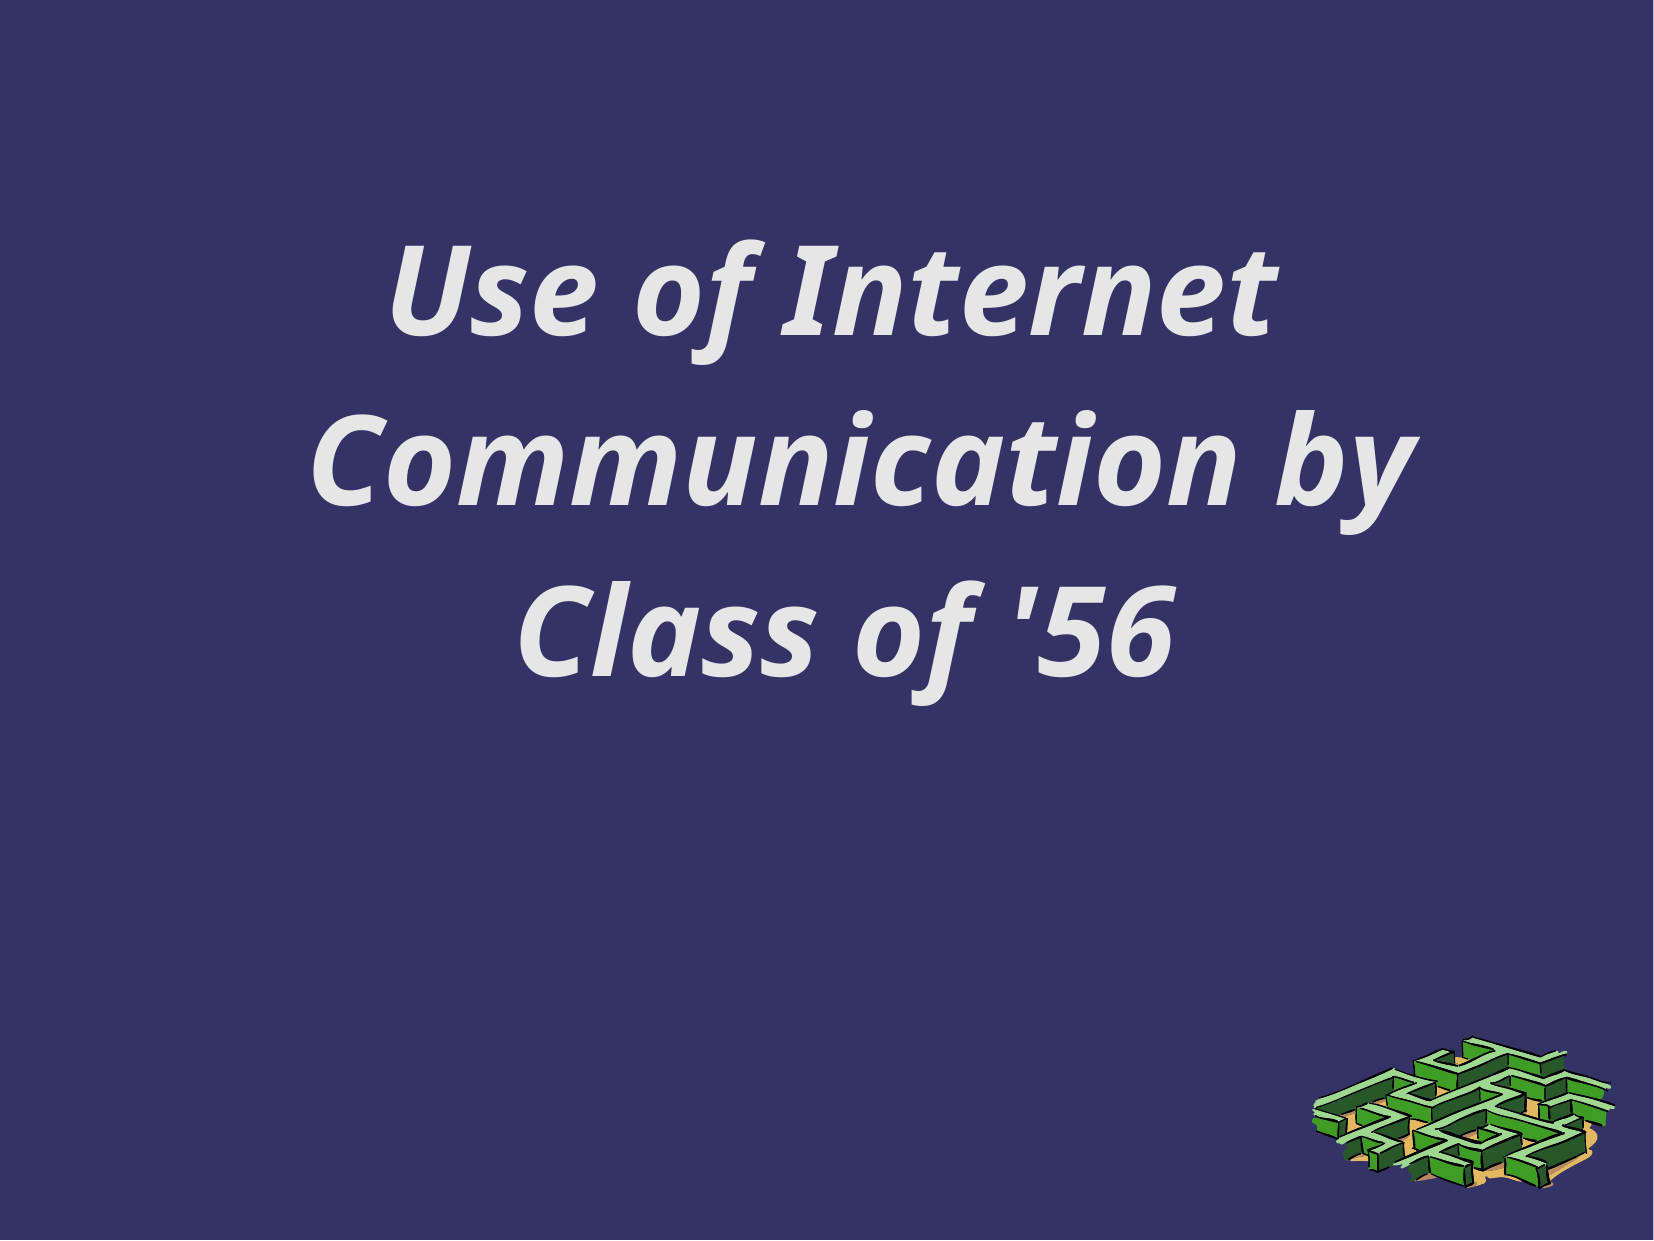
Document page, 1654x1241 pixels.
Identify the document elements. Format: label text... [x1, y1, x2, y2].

title Use of Internet Communication by Class of '56 [125, 239, 1538, 676]
